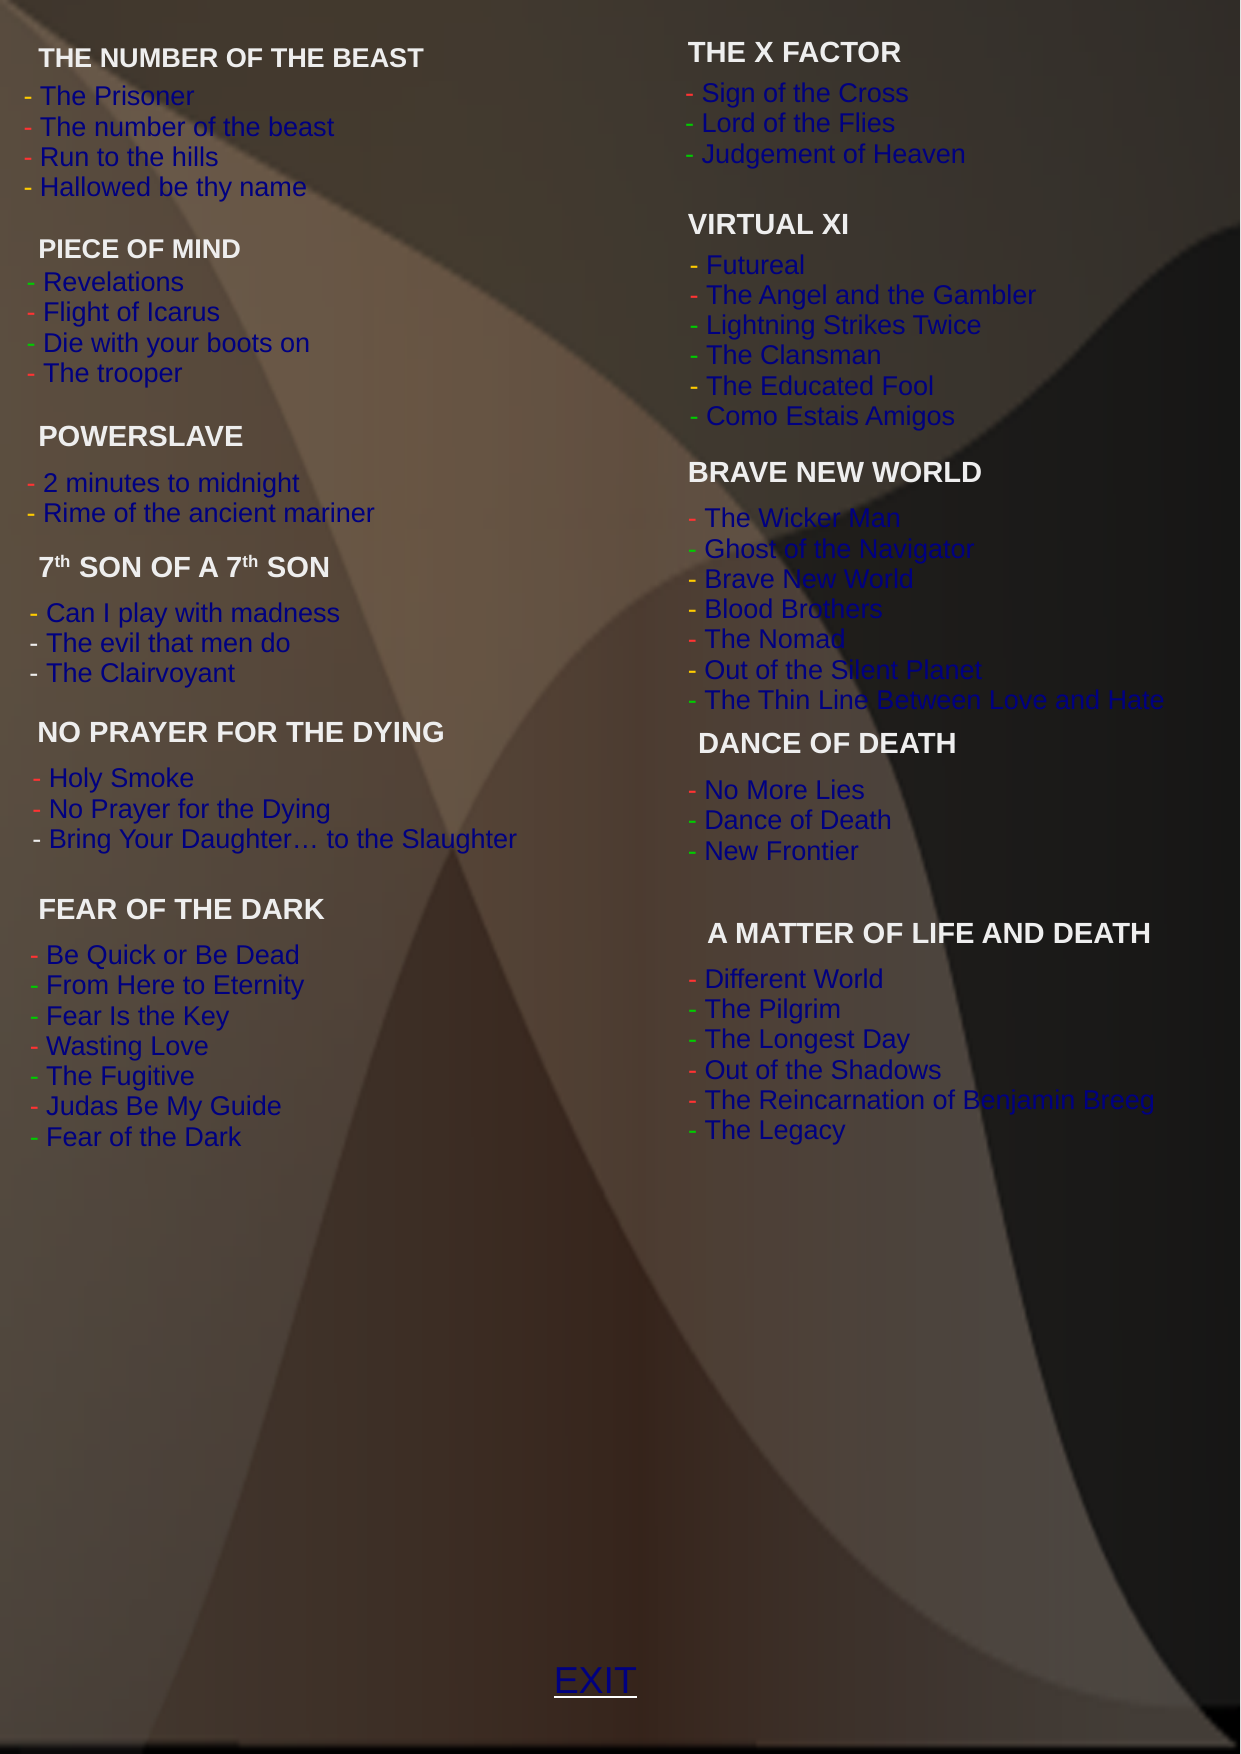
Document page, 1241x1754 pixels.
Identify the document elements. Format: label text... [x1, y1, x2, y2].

text_box - No More Lies - Dance of Death - New Frontier [673, 767, 1134, 886]
text_box BRAVE NEW WORLD [673, 448, 1016, 496]
text_box - The Prisoner - The number of the beast - Run to the hills - Hallowed be thy name [23, 81, 508, 250]
text_box EXIT [553, 1659, 667, 1702]
text_box POWERSLAVE [23, 413, 258, 460]
text_box - Be Quick or Be Dead - From Here to Eternity - Fear Is the Key - Wasting Love - The Fugitive - Judas Be My Guide - Fear of the Dark [15, 932, 319, 1158]
text_box 7th SON OF A 7th SON [23, 543, 345, 590]
text_box - Different World - The Pilgrim - The Longest Day - Out of the Shadows - The Reincarnation of Benjamin Breeg - The Legacy [673, 956, 1170, 1152]
text_box VIRTUAL XI [673, 200, 864, 249]
text_box THE NUMBER OF THE BEAST [23, 35, 439, 81]
picture [0, 0, 1241, 1754]
text_box - Can I play with madness - The evil that men do - The Clairvoyant [14, 590, 355, 696]
text_box DANCE OF DEATH [683, 720, 1004, 767]
text_box NO PRAYER FOR THE DYING [22, 708, 460, 755]
text_box - Revelations - Flight of Icarus - Die with your boots on - The trooper [11, 259, 402, 395]
text_box - Sign of the Cross - Lord of the Flies - Judgement of Heaven [670, 70, 981, 176]
text_box - The Wicker Man - Ghost of the Navigator - Brave New World - Blood Brothers - The Nomad - Out of the Silent Planet - The Thin Line Between Love and Hate [673, 496, 1180, 721]
text_box FEAR OF THE DARK [23, 885, 339, 934]
text_box - 2 minutes to midnight - Rime of the ancient mariner [11, 460, 414, 566]
text_box PIECE OF MIND [23, 226, 414, 273]
text_box A MATTER OF LIFE AND DEATH [692, 909, 1164, 956]
text_box - Holy Smoke - No Prayer for the Dying - Bring Your Daughter… to the Slaughter [17, 755, 532, 861]
text_box THE X FACTOR [673, 28, 995, 111]
text_box - Futureal - The Angel and the Gambler - Lightning Strikes Twice - The Clansman - The Educated Fool - Como Estais Amigos [674, 242, 1052, 438]
